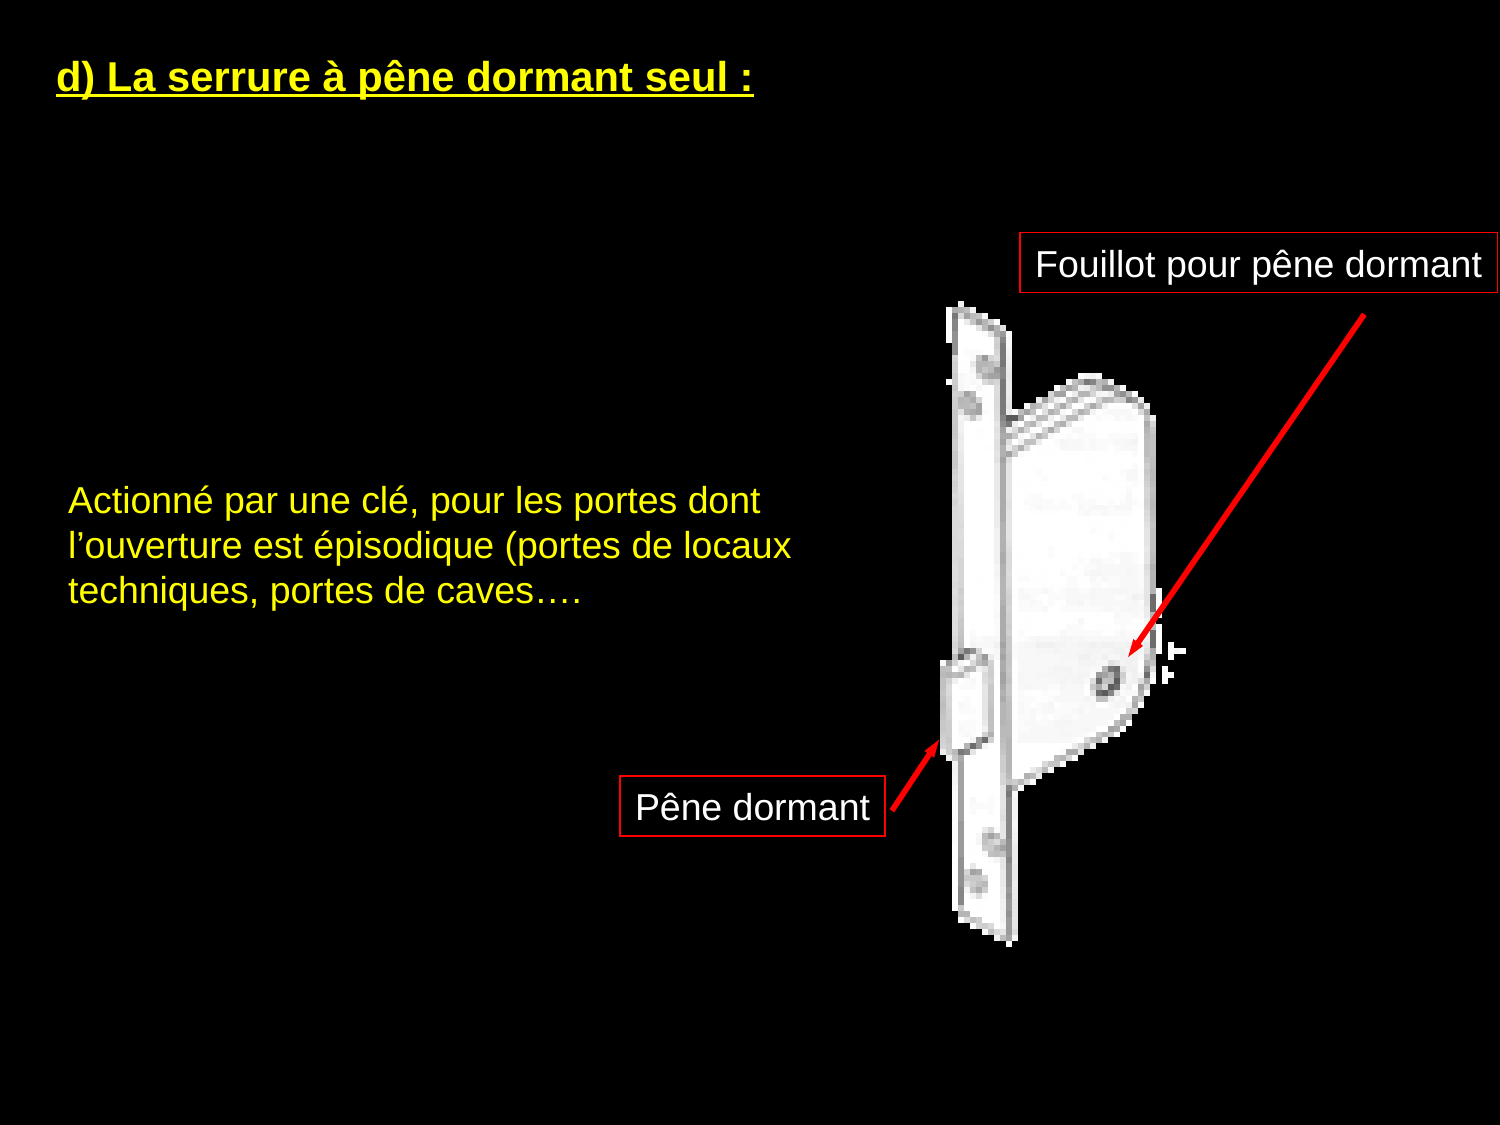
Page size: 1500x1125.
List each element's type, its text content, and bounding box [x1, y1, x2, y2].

text_box Pêne dormant [620, 776, 885, 836]
picture [868, 278, 1211, 965]
text_box Actionné par une clé, pour les portes dont l’ouverture est épisodique (portes de locaux techniques, portes de caves…. [53, 468, 821, 618]
text_box Fouillot pour pêne dormant [1020, 233, 1497, 293]
text_box d) La serrure à pêne dormant seul : [41, 43, 769, 108]
